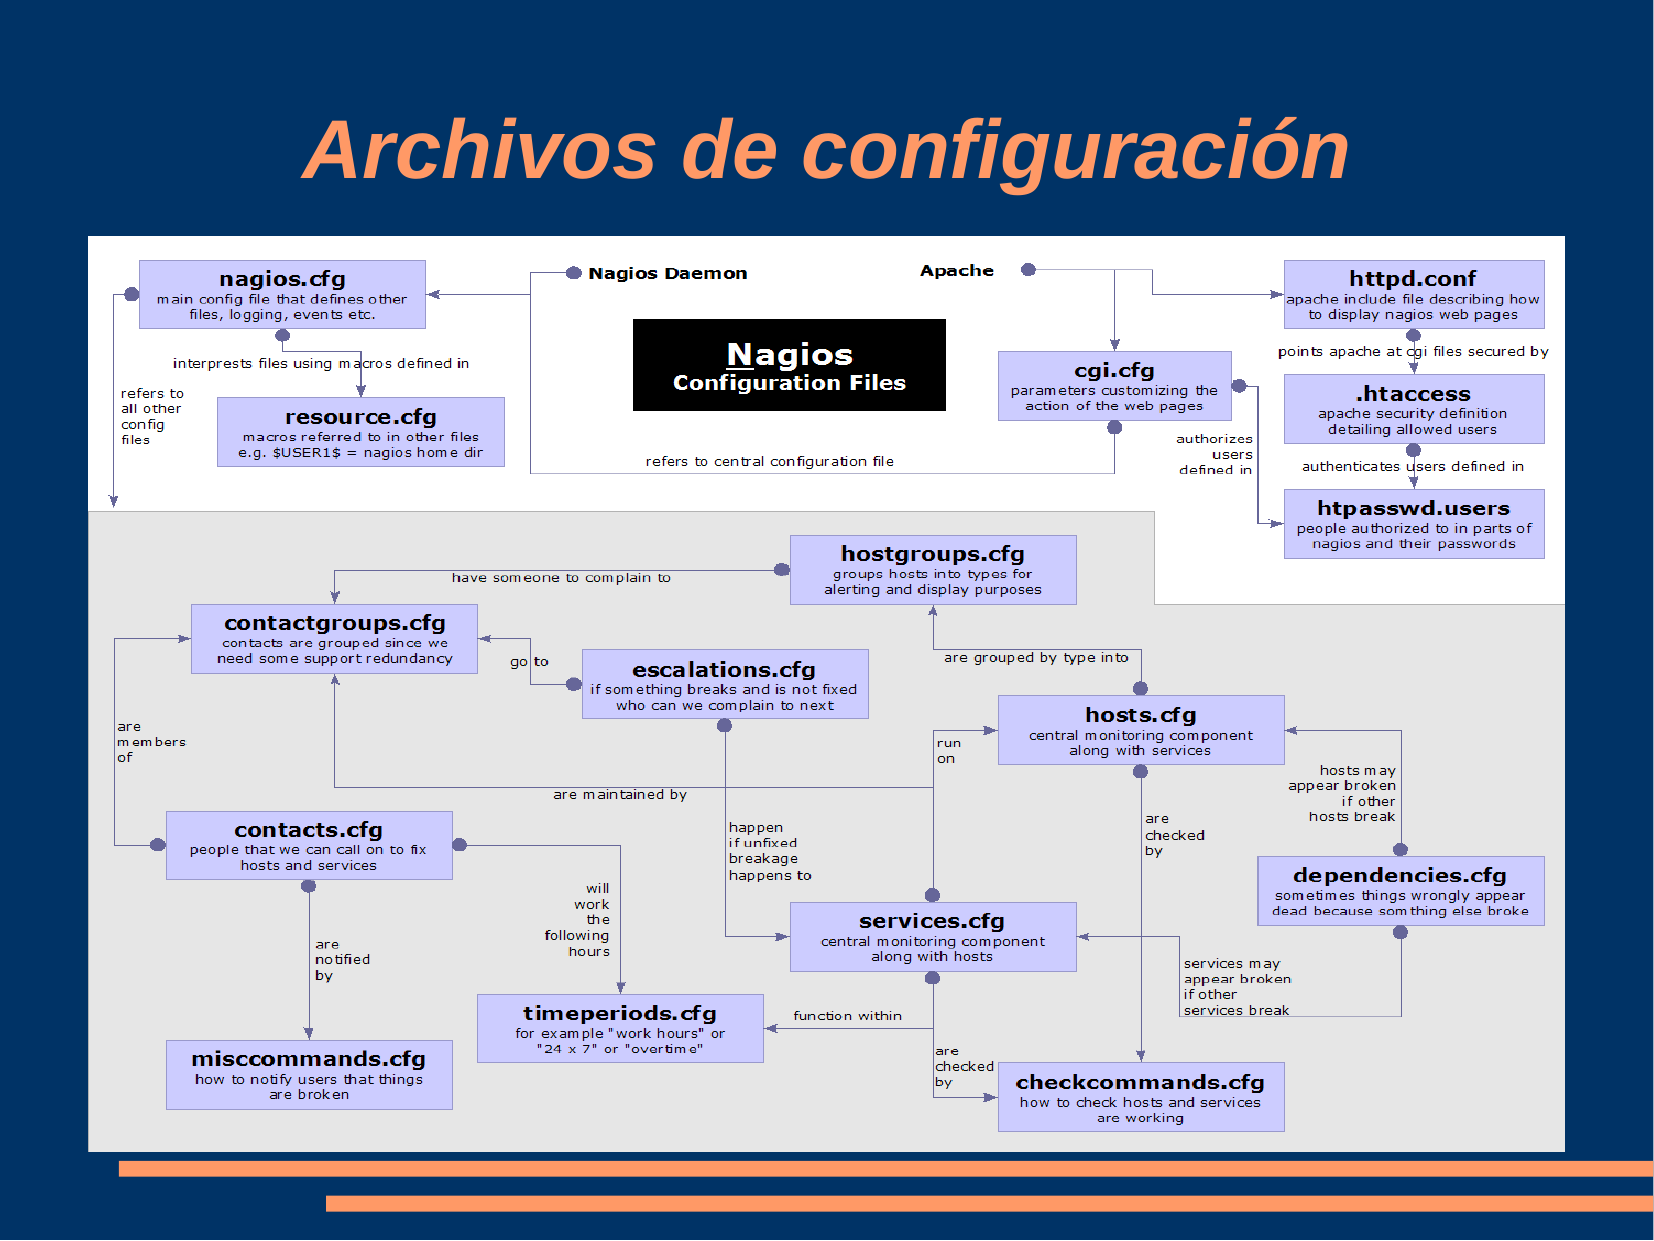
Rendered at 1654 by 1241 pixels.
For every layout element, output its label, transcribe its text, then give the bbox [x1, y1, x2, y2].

title Archivos de configuración [121, 46, 1534, 236]
picture [88, 236, 1565, 1152]
